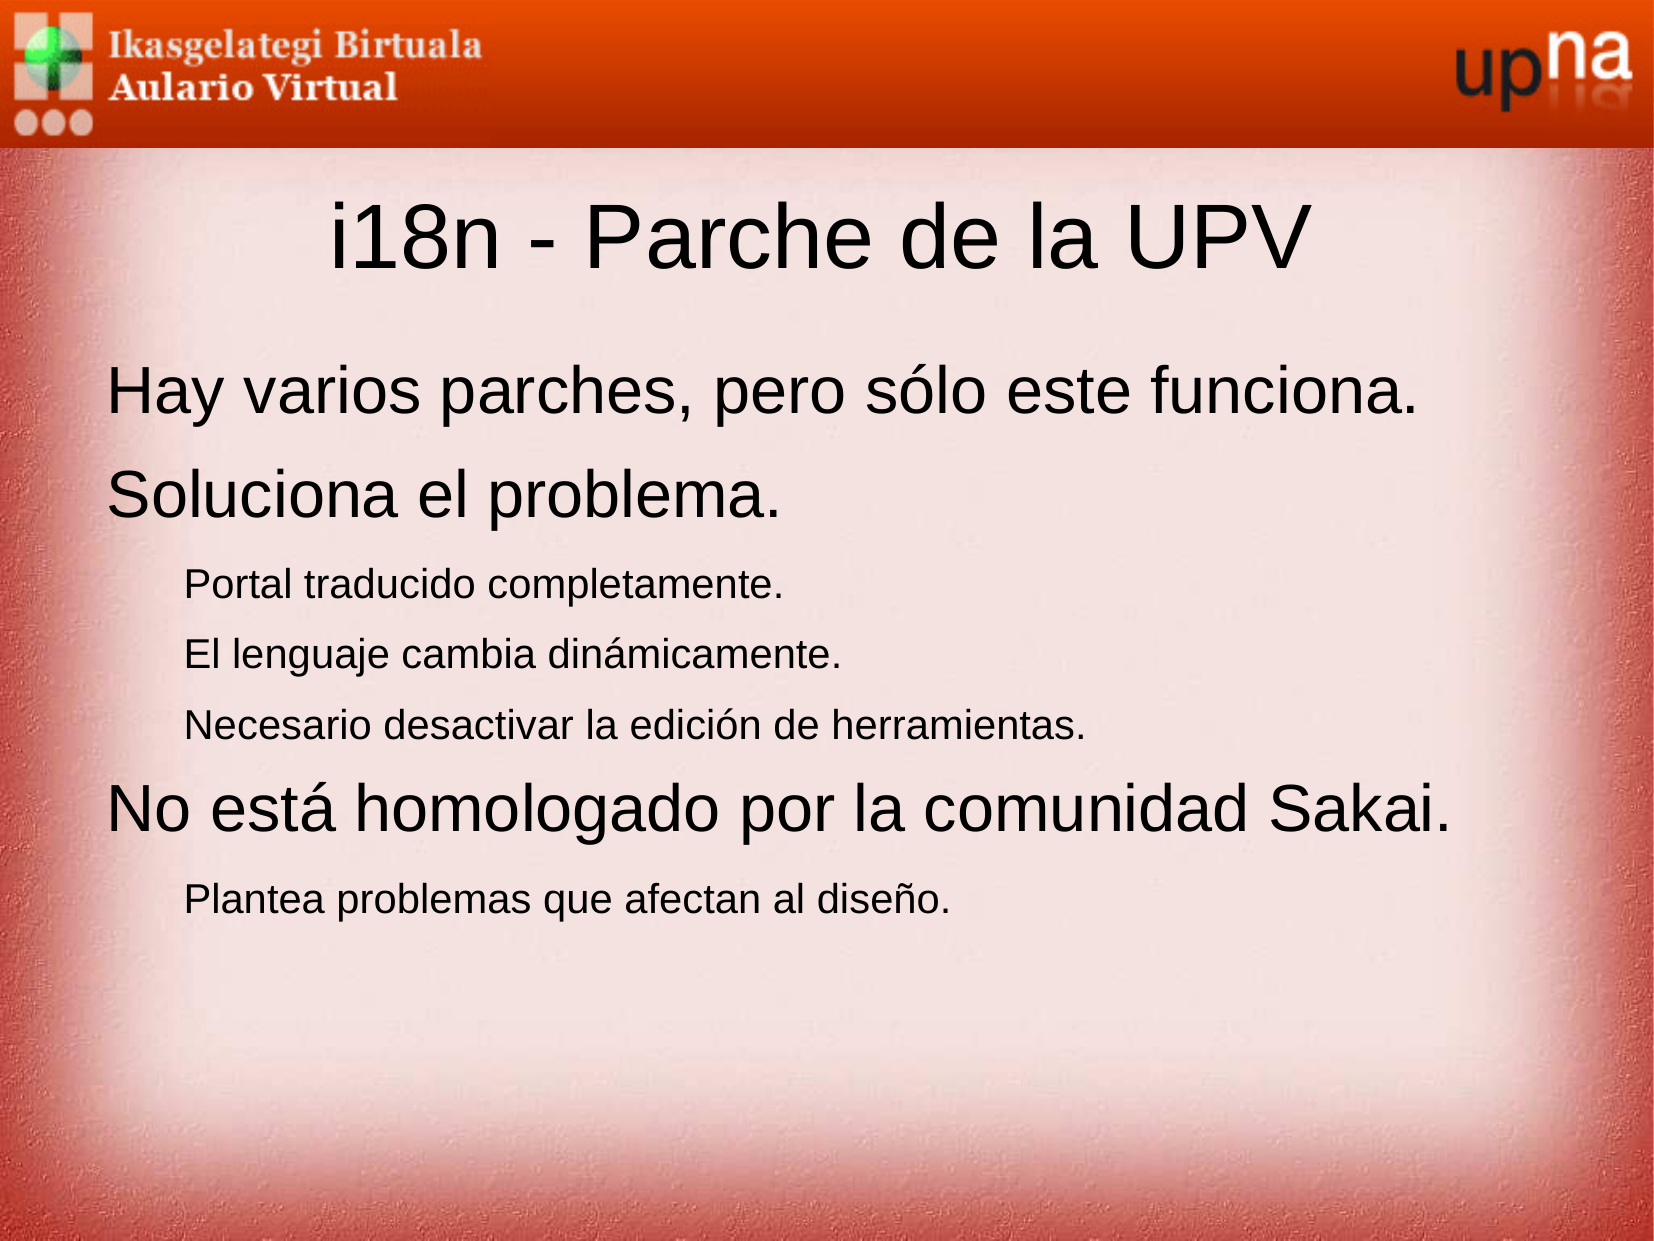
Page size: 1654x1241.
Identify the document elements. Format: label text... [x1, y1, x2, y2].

list Hay varios parches, pero sólo este funciona. Soluciona el problema. Portal traducido completamente. El lenguaje cambia dinámicamente. Necesario desactivar la edición de herramientas. No está homologado por la comunidad Sakai. Plantea problemas que afectan al diseño. [88, 352, 1578, 1093]
picture [0, 0, 1654, 1241]
title i18n - Parche de la UPV [77, 148, 1566, 326]
